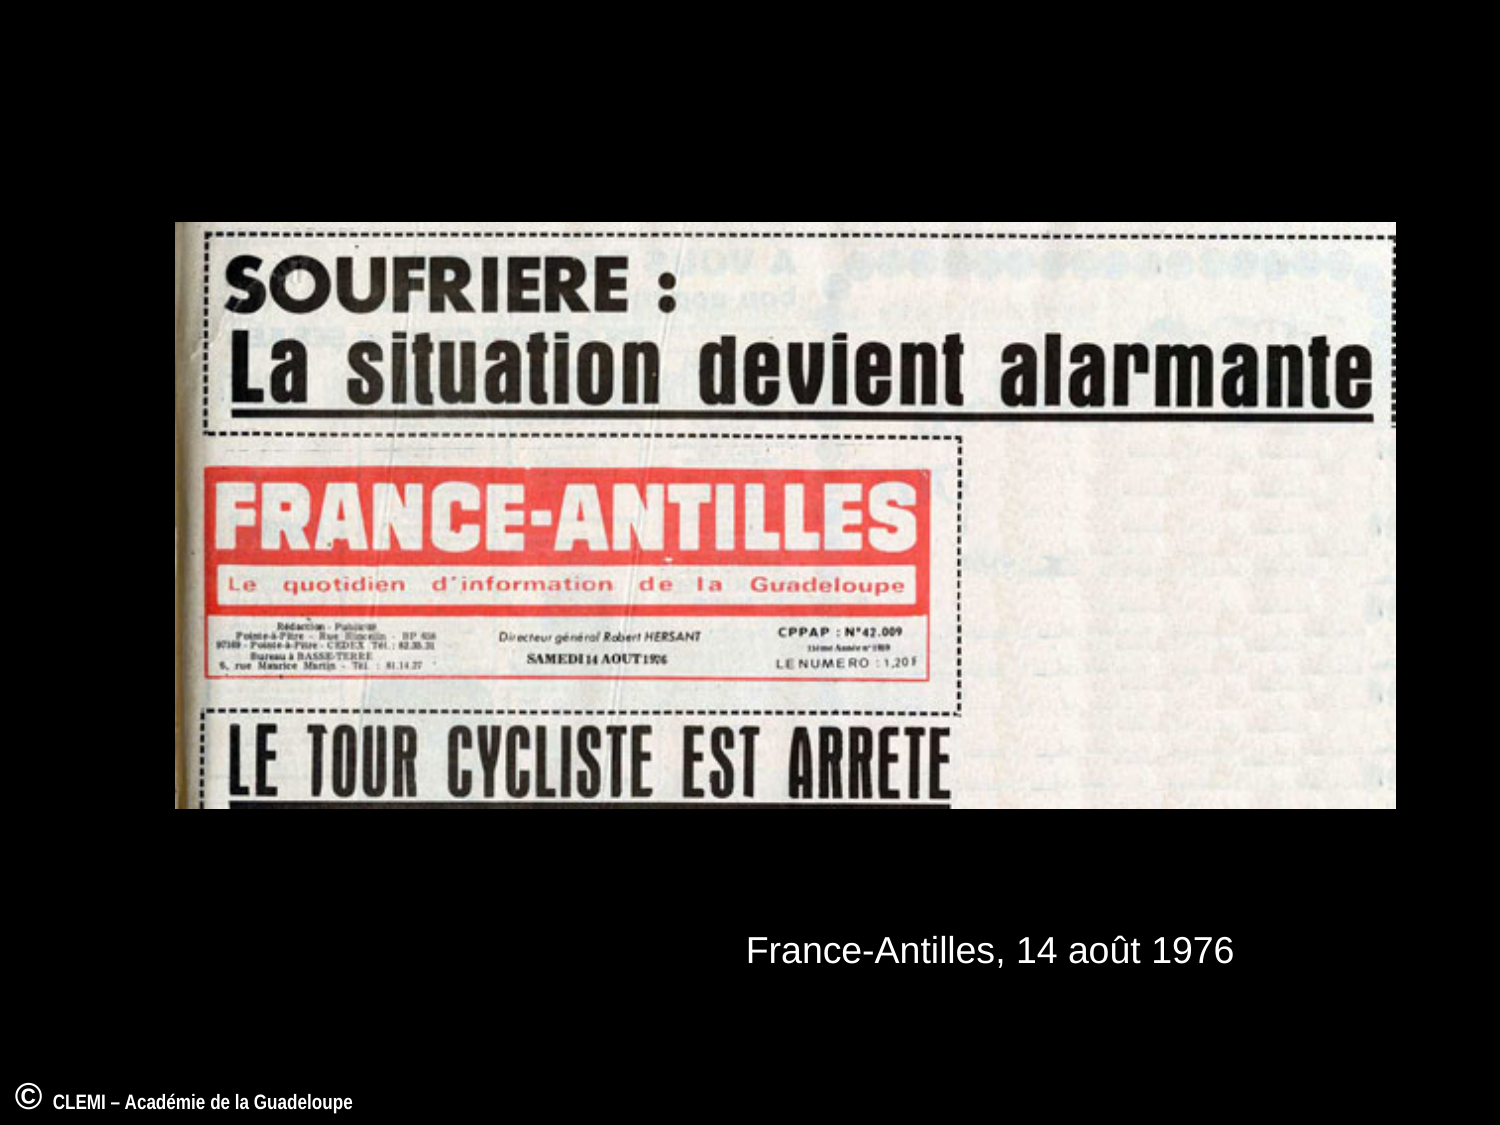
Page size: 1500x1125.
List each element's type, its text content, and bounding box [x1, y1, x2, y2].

title France-Antilles, 14 août 1976 [527, 904, 1454, 997]
text_box © CLEMI – Académie de la Guadeloupe [0, 1067, 575, 1125]
picture [175, 222, 1396, 809]
